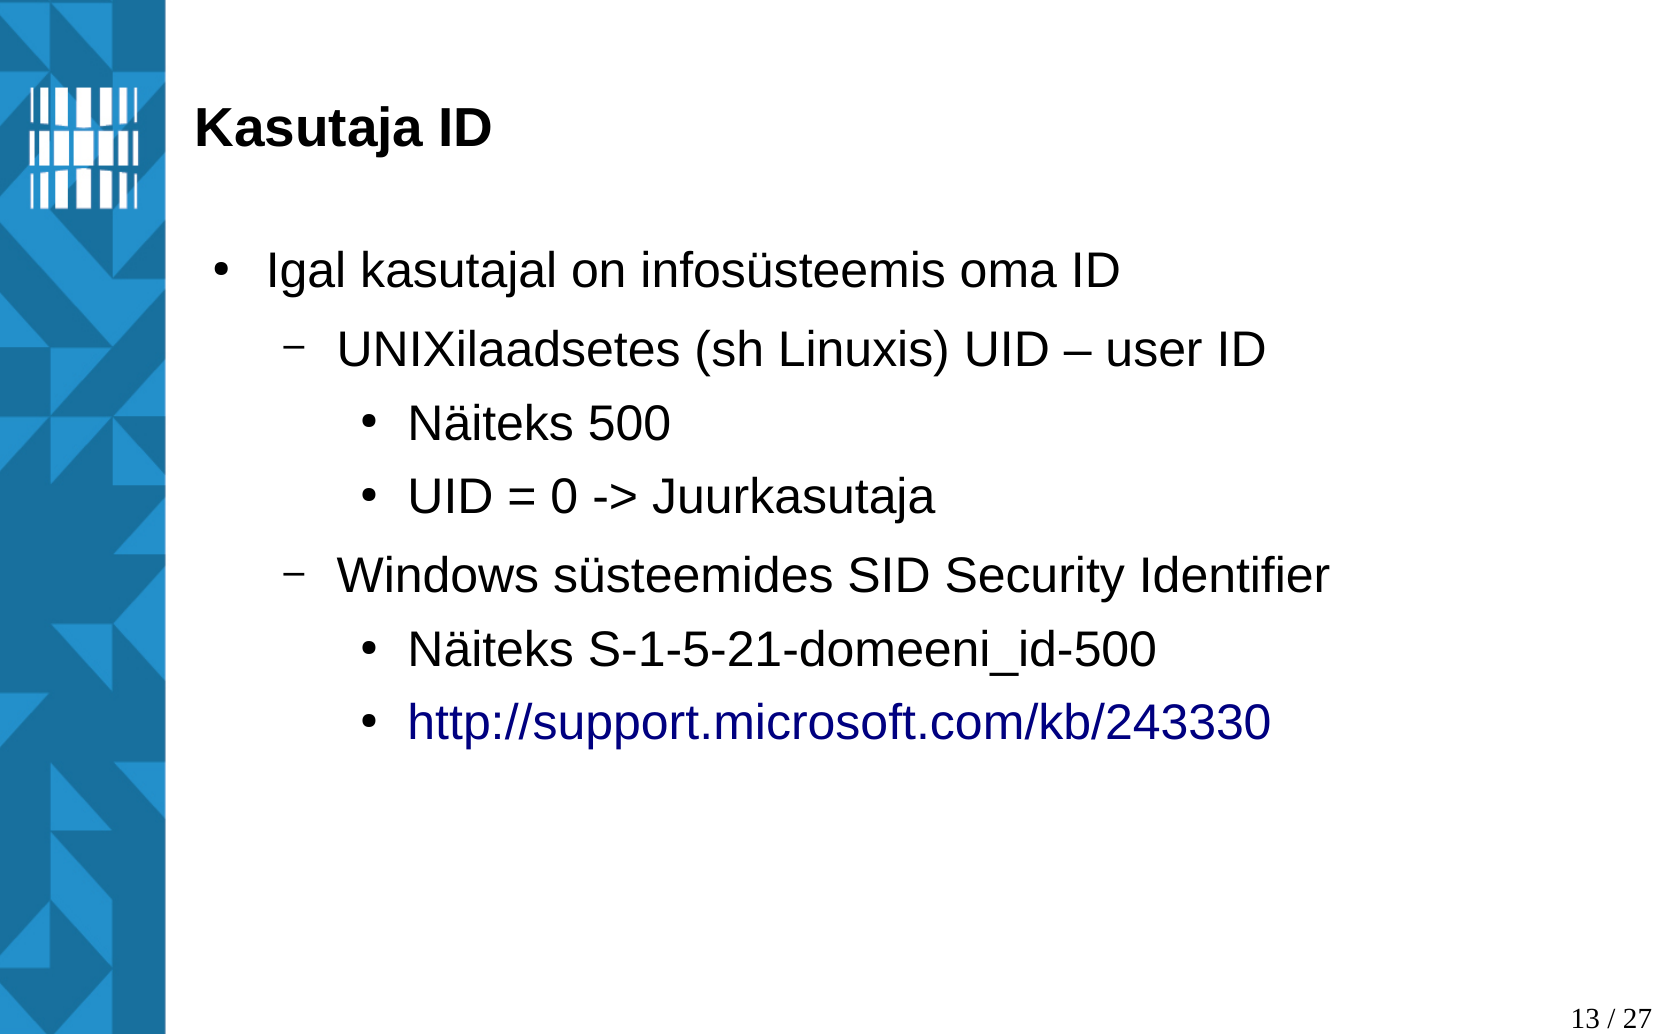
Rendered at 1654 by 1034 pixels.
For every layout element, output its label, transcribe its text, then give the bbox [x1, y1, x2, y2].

title Kasutaja ID [194, 41, 1477, 214]
list Igal kasutajal on infosüsteemis oma ID UNIXilaadsetes (sh Linuxis) UID – user ID Näiteks 500 UID = 0 -> Juurkasutaja Windows süsteemides SID Security Identifier Näiteks S-1-5-21-domeeni_id-500 http://support.microsoft.com/kb/243330 [194, 241, 1506, 936]
